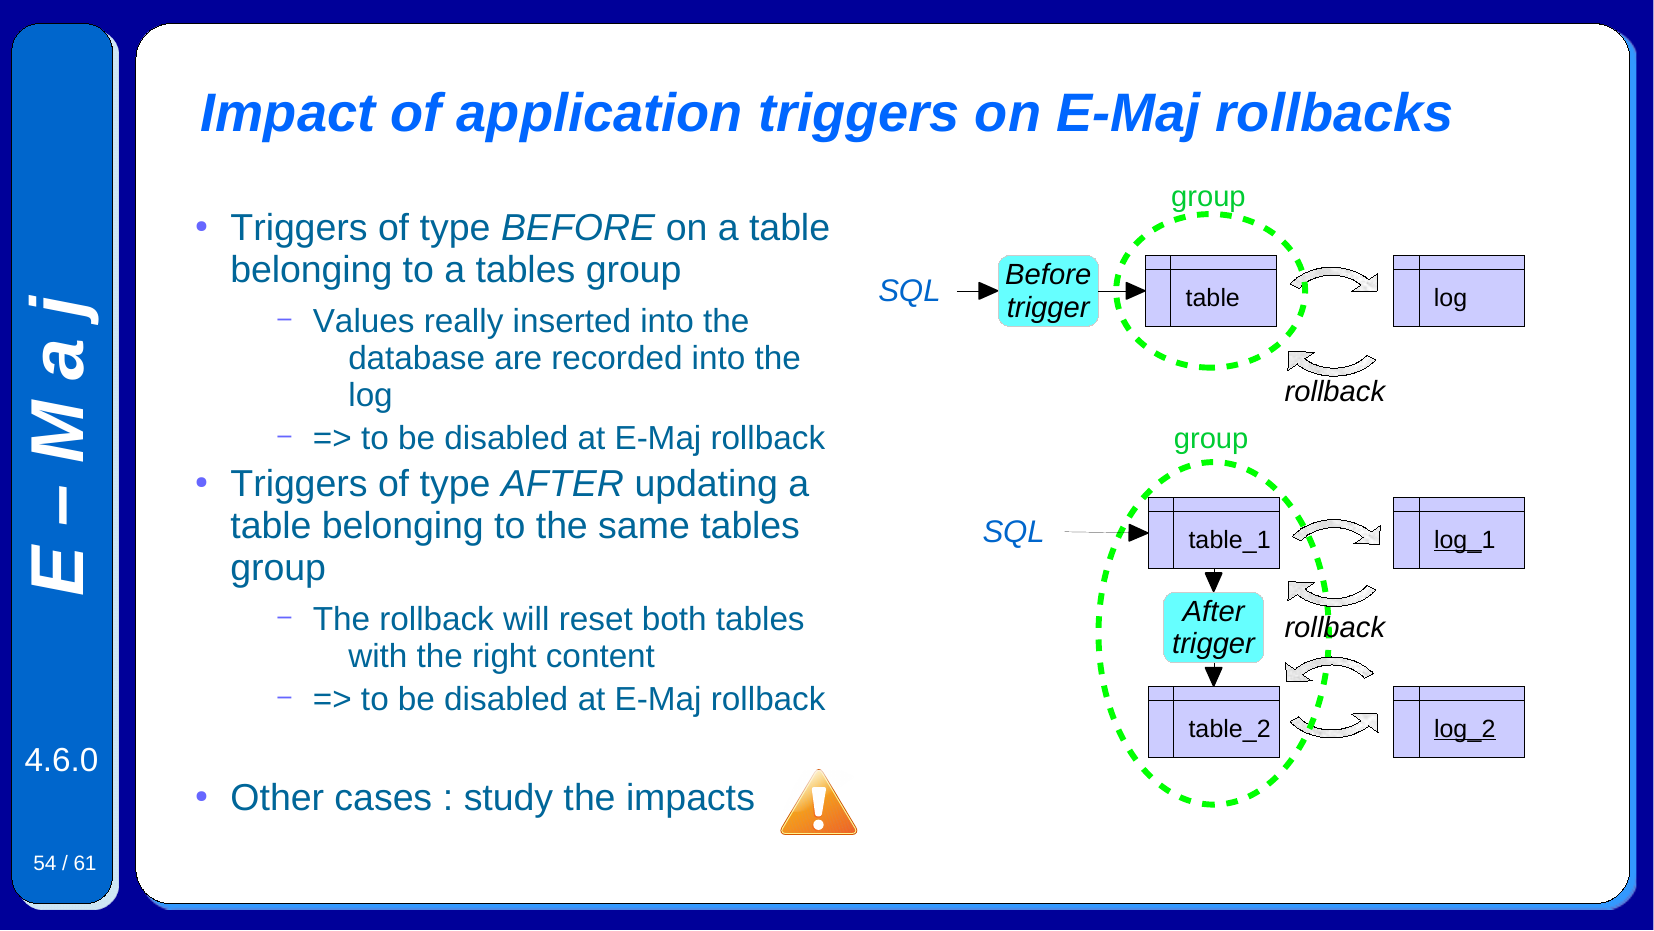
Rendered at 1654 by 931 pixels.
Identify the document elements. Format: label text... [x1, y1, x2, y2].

text_box [1290, 267, 1378, 292]
text_box [1292, 519, 1381, 545]
text_box [1285, 656, 1374, 682]
text_box [1290, 713, 1379, 738]
text_box rollback [1269, 367, 1401, 416]
text_box [1288, 351, 1324, 367]
text_box rollback [1269, 603, 1401, 652]
text_box log [1393, 255, 1525, 327]
text_box Before trigger [998, 255, 1099, 327]
text_box group [1159, 414, 1264, 463]
text_box [1344, 355, 1376, 367]
text_box table_1 [1148, 497, 1280, 569]
text_box SQL [862, 266, 957, 316]
text_box After trigger [1163, 592, 1264, 663]
picture [767, 753, 871, 857]
text_box table_2 [1148, 686, 1280, 758]
title Impact of application triggers on E-Maj rollbacks [200, 34, 1575, 191]
text_box log_1 [1393, 497, 1525, 569]
text_box log_2 [1393, 686, 1525, 758]
text_box SQL [962, 507, 1065, 557]
text_box group [1156, 172, 1261, 221]
text_box [1287, 581, 1376, 603]
list Triggers of type BEFORE on a table belonging to a tables group Values really inserted into the database are recorded into the log => to be disabled at E-Maj rollback Triggers of type AFTER updating a table belonging to the same tables group The rollback will reset both tables with the right content => to be disabled at E-Maj rollback Other cases : study the impacts [177, 206, 851, 840]
text_box table [1145, 255, 1277, 327]
